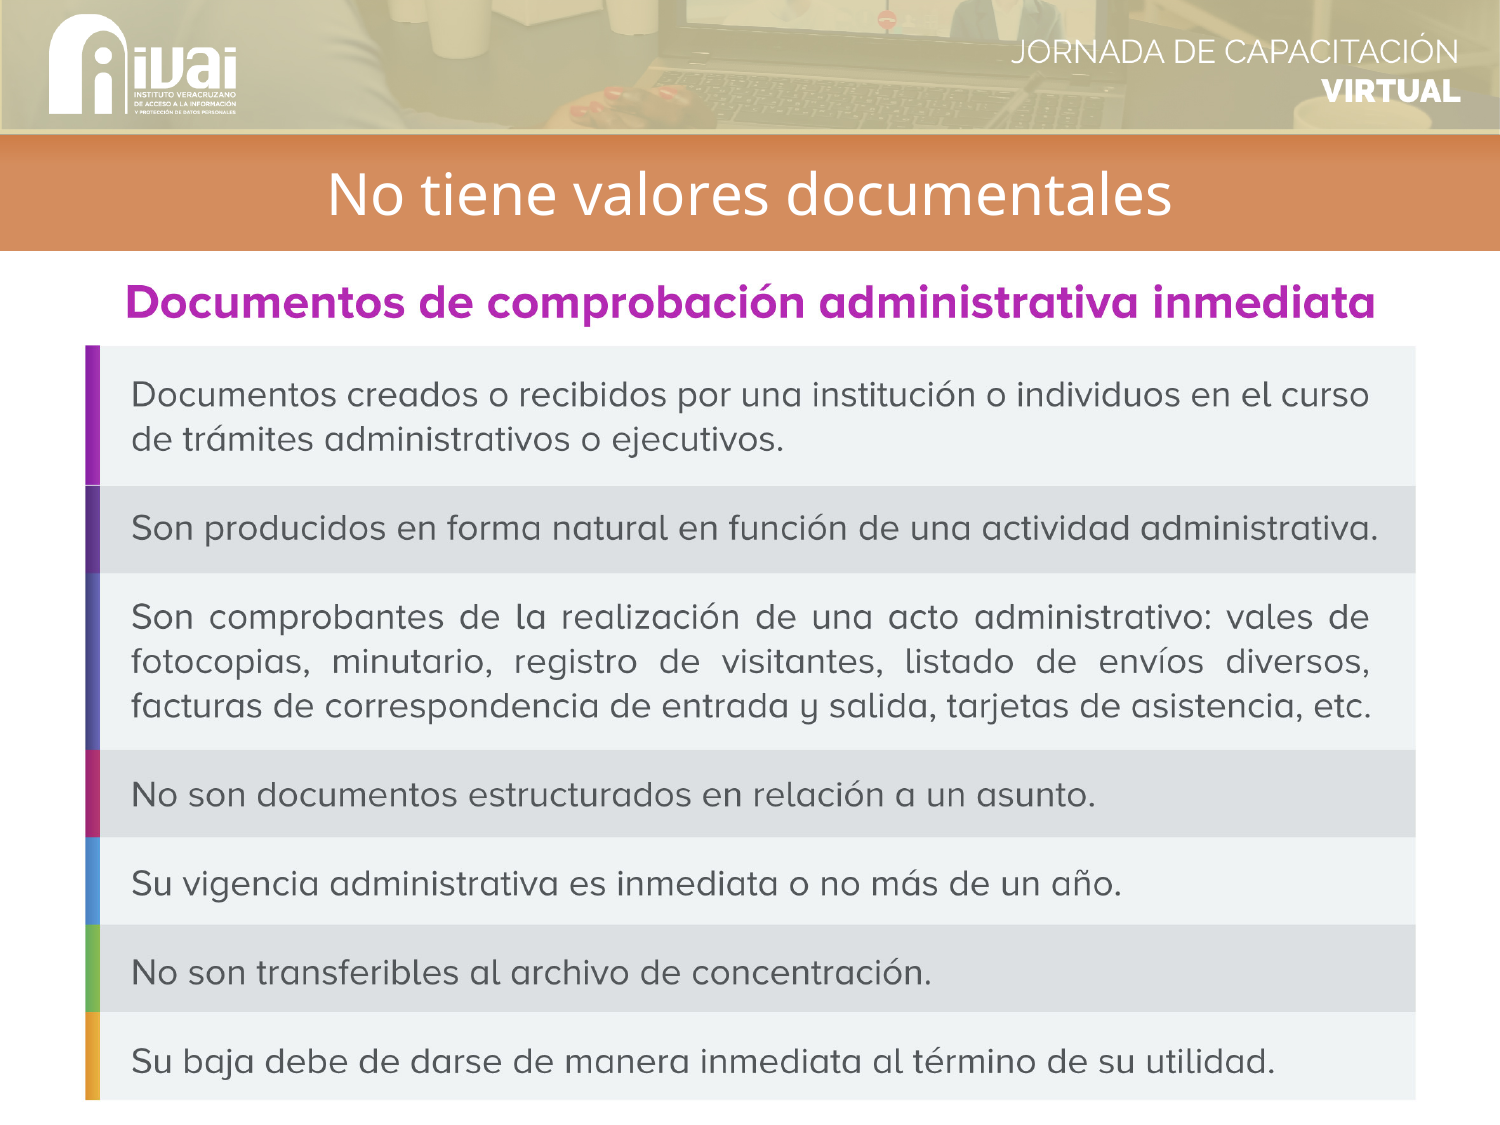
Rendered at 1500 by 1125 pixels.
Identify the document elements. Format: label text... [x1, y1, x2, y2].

picture [0, 135, 1500, 251]
picture [0, 253, 1500, 1125]
text_box No tiene valores documentales [220, 149, 1280, 236]
